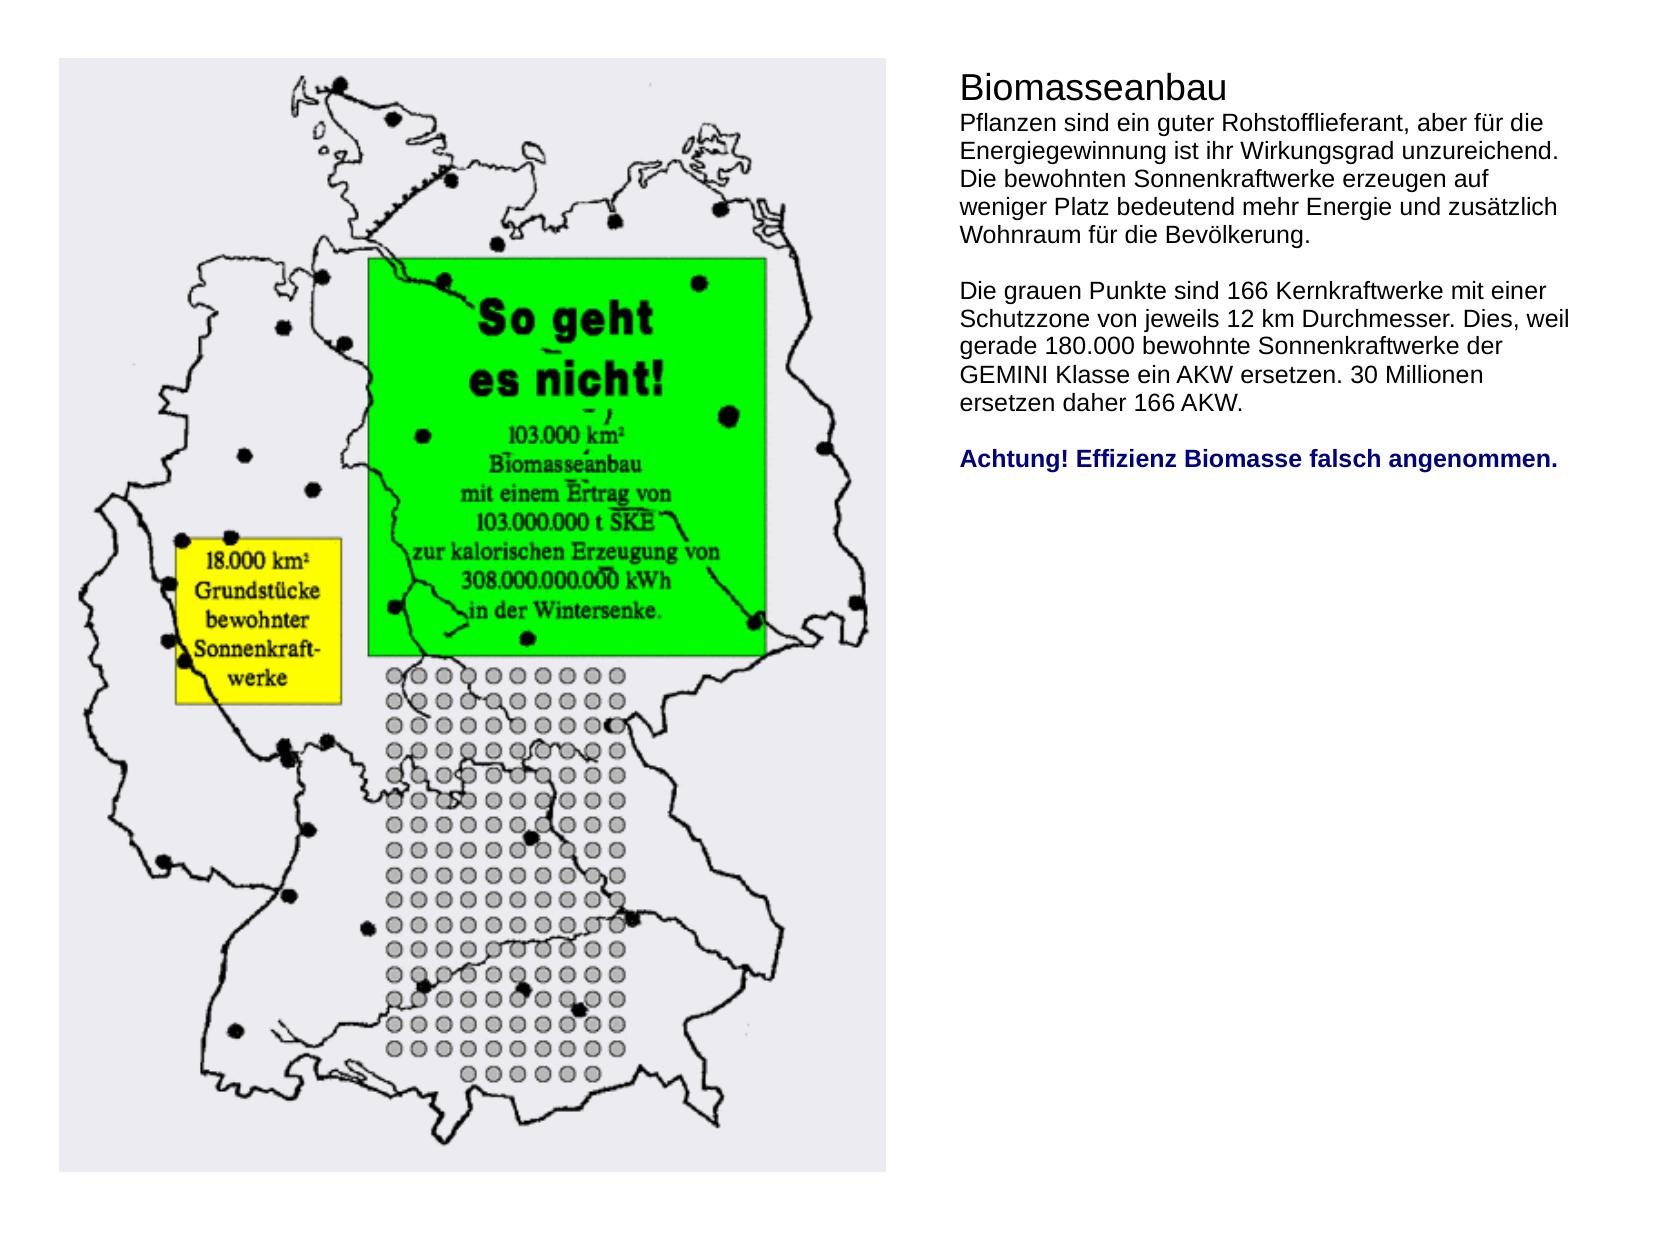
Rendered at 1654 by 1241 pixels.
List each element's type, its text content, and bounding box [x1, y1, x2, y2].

text_box Biomasseanbau Pflanzen sind ein guter Rohstofflieferant, aber für die Energiegewinnung ist ihr Wirkungsgrad unzureichend. Die bewohnten Sonnenkraftwerke erzeugen auf weniger Platz bedeutend mehr Energie und zusätzlich Wohnraum für die Bevölkerung. Die grauen Punkte sind 166 Kernkraftwerke mit einer Schutzzone von jeweils 12 km Durchmesser. Dies, weil gerade 180.000 bewohnte Sonnenkraftwerke der GEMINI Klasse ein AKW ersetzen. 30 Millionen ersetzen daher 166 AKW. Achtung! Effizienz Biomasse falsch angenommen. [944, 59, 1595, 1182]
picture [59, 58, 886, 1172]
